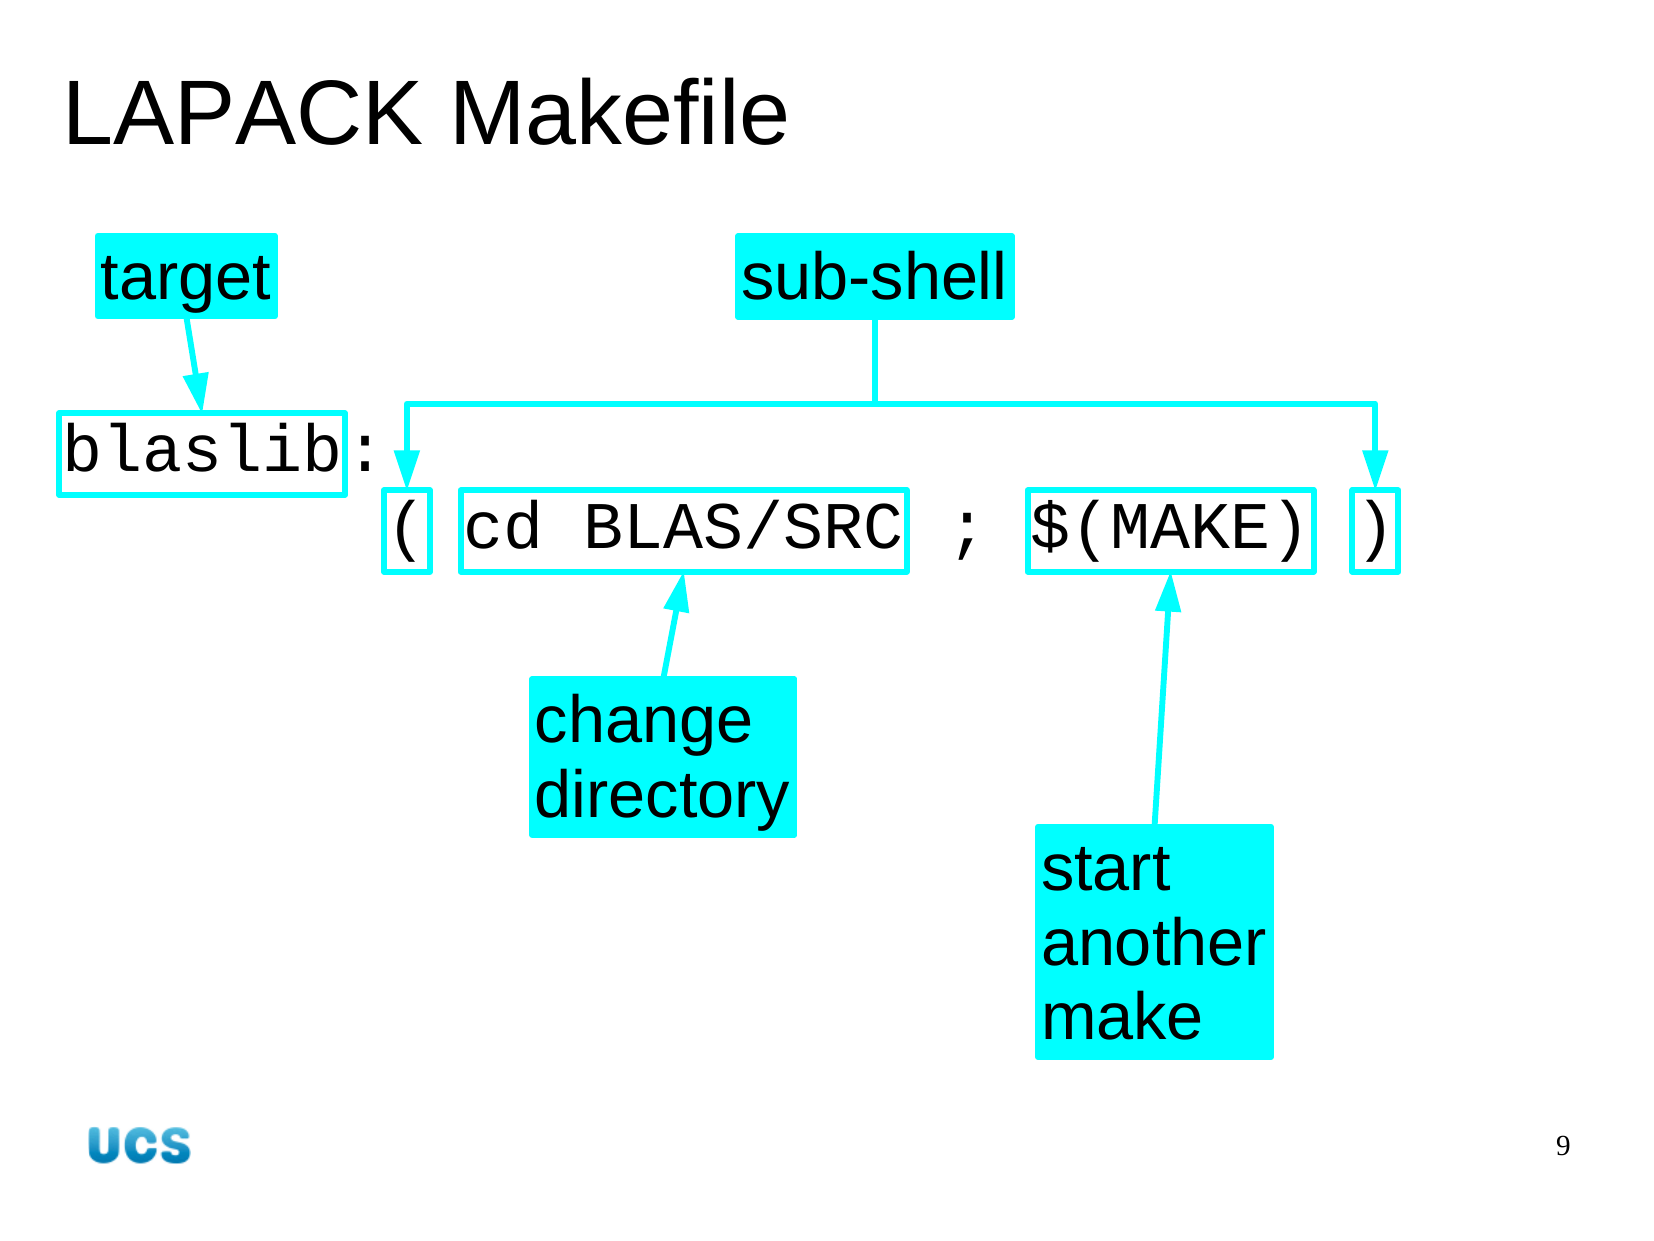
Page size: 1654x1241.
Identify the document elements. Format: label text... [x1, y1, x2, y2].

text_box change directory [532, 679, 795, 835]
picture [88, 1126, 191, 1165]
text_box start another make [1038, 826, 1272, 1058]
text_box ( [383, 490, 430, 572]
text_box blaslib [59, 413, 342, 495]
text_box : [342, 413, 389, 495]
text_box target [97, 235, 275, 317]
text_box cd BLAS/SRC [460, 490, 907, 572]
text_box LAPACK Makefile [59, 59, 795, 168]
text_box sub-shell [738, 236, 1012, 317]
text_box ) [1352, 490, 1399, 572]
text_box ; [944, 490, 991, 572]
text_box $(MAKE) [1027, 490, 1314, 572]
